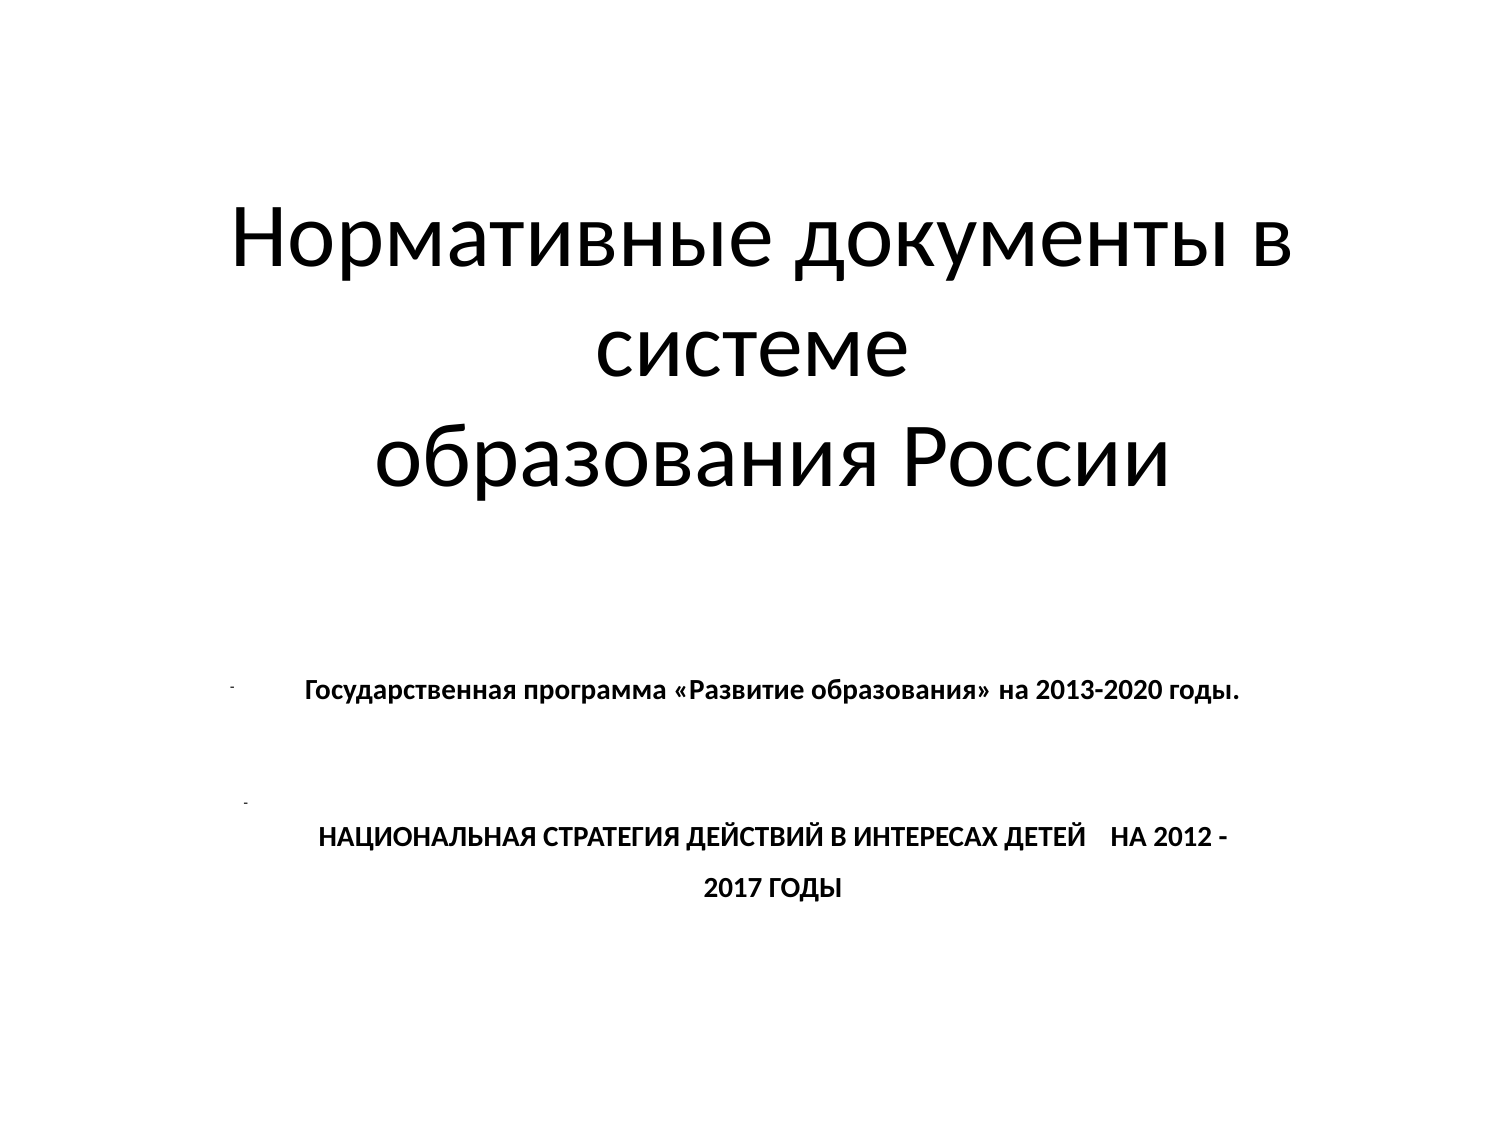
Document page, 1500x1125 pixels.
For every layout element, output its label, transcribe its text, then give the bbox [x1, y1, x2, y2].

title Нормативные документы в системе образования России [138, 167, 1388, 591]
subtitle Государственная программа «Развитие образования» на 2013-2020 годы. НАЦИОНАЛЬНАЯ СТРАТЕГИЯ ДЕЙСТВИЙ В ИНТЕРЕСАХ ДЕТЕЙ НА 2012 - 2017 ГОДЫ [196, 663, 1275, 1011]
